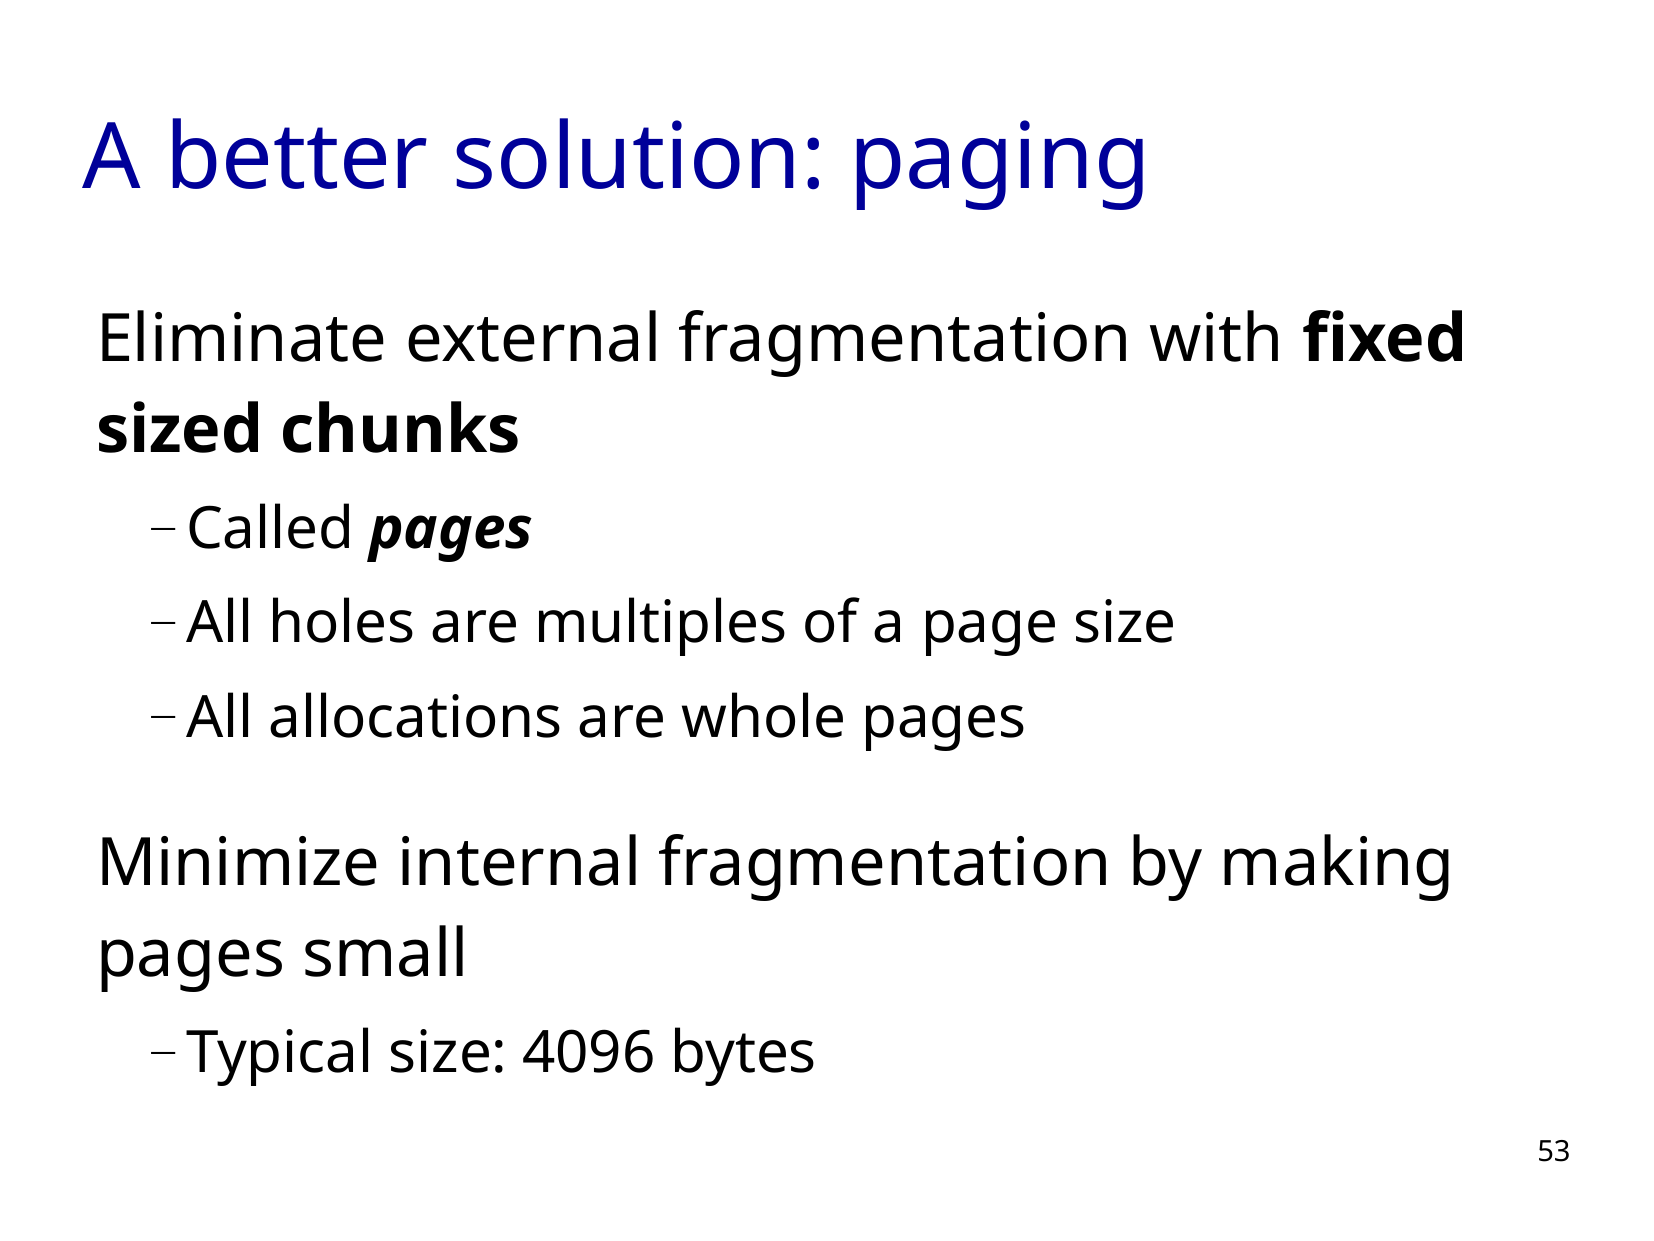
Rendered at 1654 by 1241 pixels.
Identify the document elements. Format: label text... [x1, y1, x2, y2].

title A better solution: paging [82, 49, 1571, 257]
list Eliminate external fragmentation with fixed sized chunks Called pages All holes are multiples of a page size All allocations are whole pages Minimize internal fragmentation by making pages small Typical size: 4096 bytes [60, 290, 1571, 1096]
